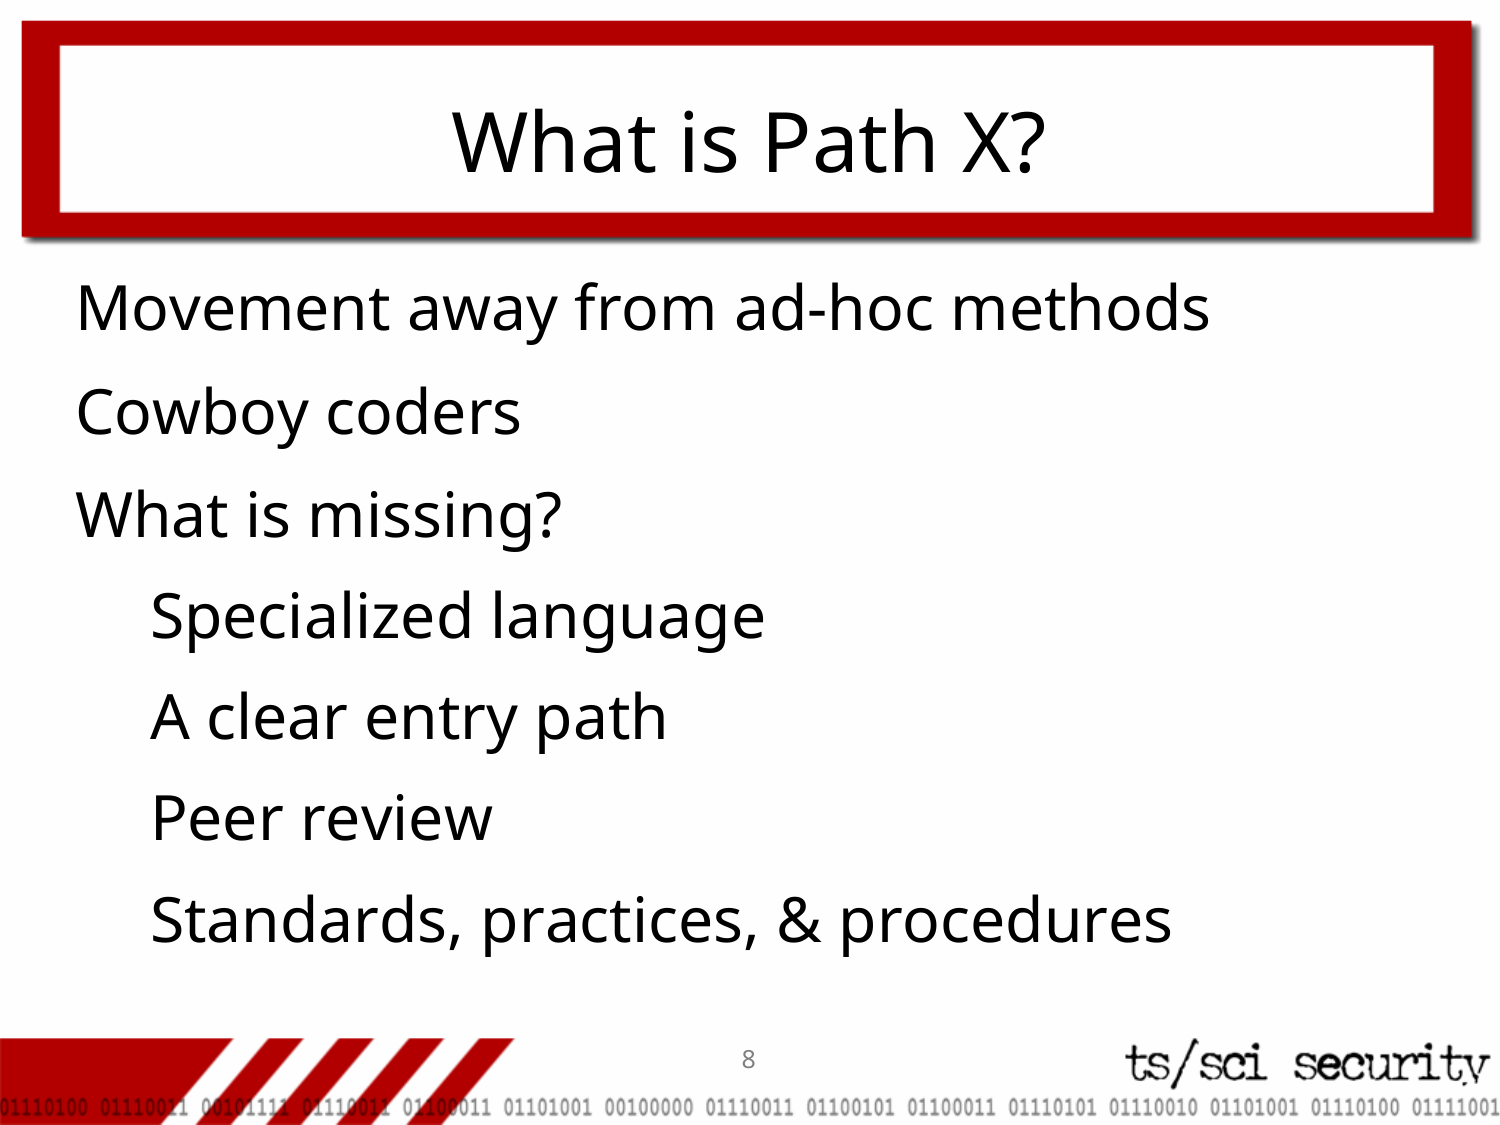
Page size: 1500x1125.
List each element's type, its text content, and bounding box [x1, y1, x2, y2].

text_box Movement away from ad-hoc methods Cowboy coders What is missing? Specialized language A clear entry path Peer review Standards, practices, & procedures [75, 262, 1424, 990]
picture [0, 0, 1500, 1125]
text_box What is Path X? [75, 28, 1424, 249]
